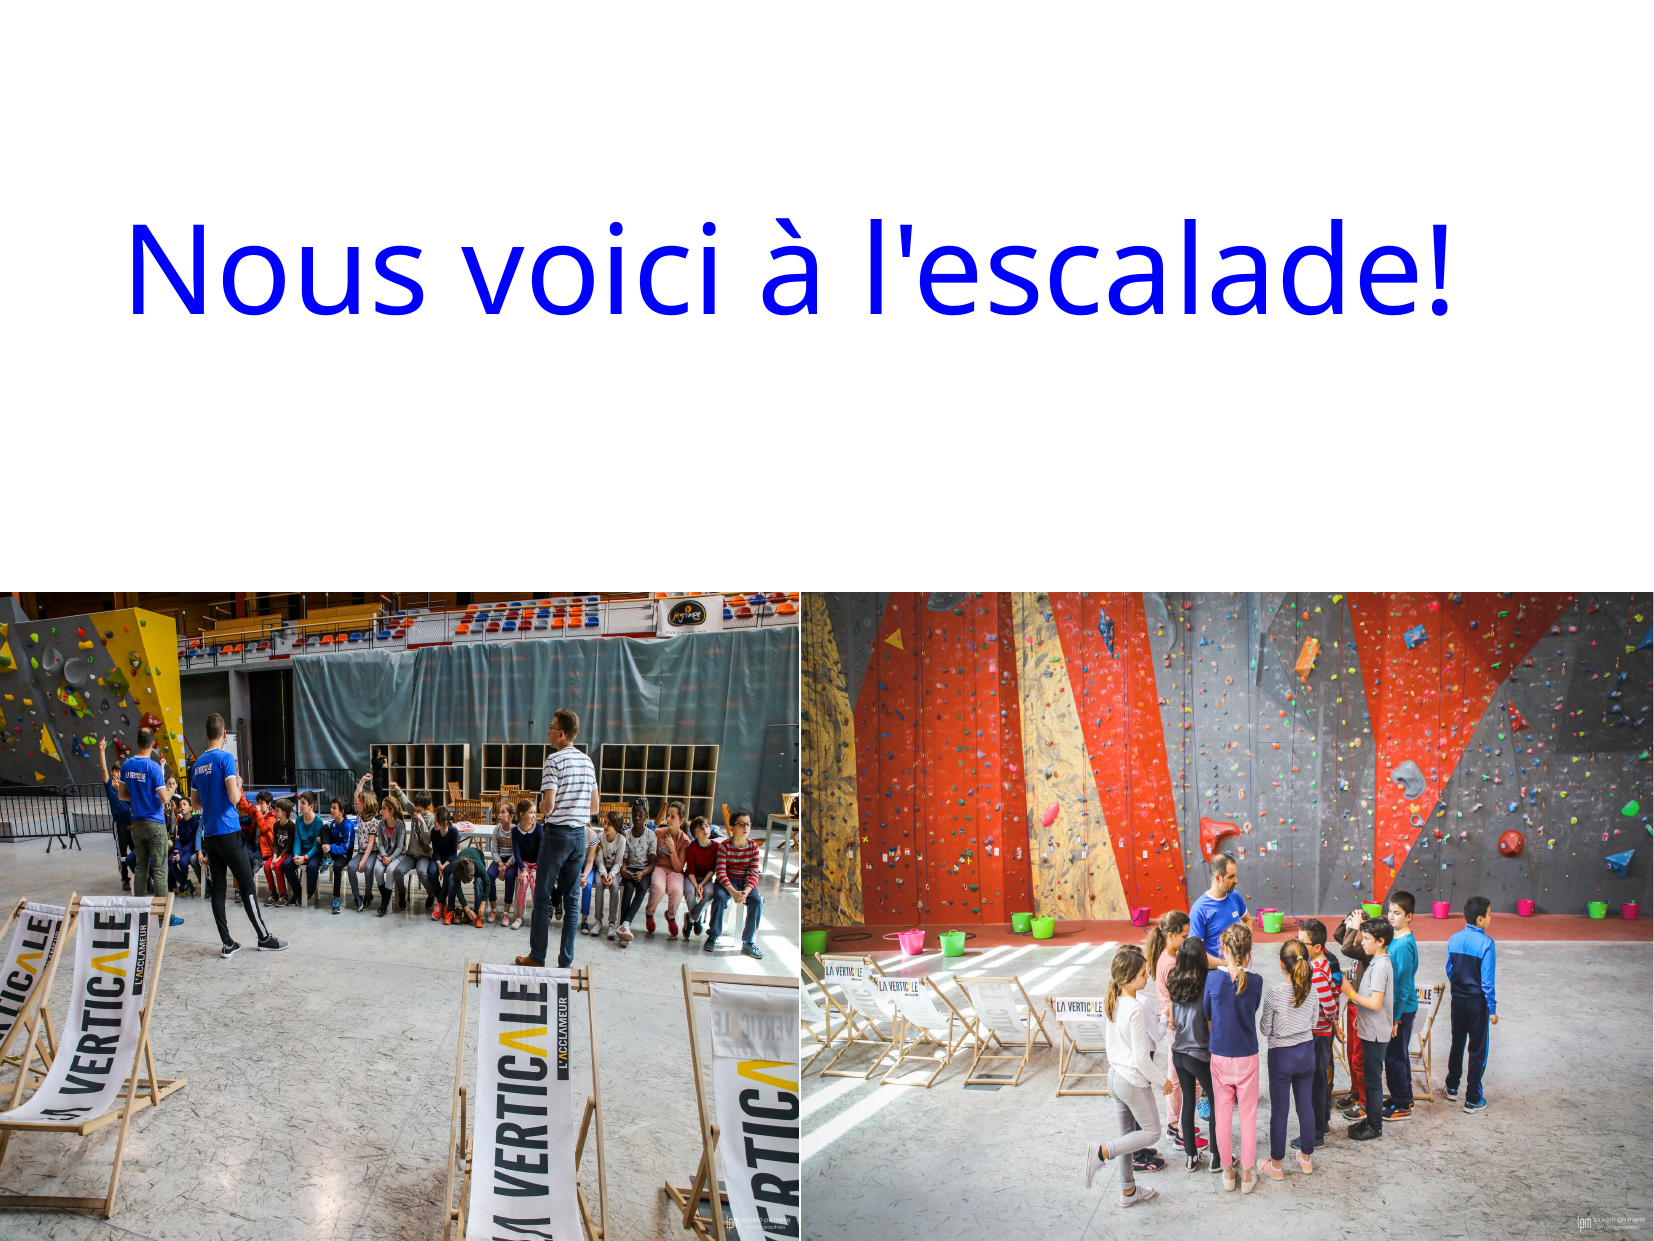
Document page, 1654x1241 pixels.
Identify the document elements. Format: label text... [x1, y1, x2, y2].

picture [801, 592, 1654, 1241]
text_box Nous voici à l'escalade! [106, 173, 1556, 379]
picture [0, 592, 799, 1241]
